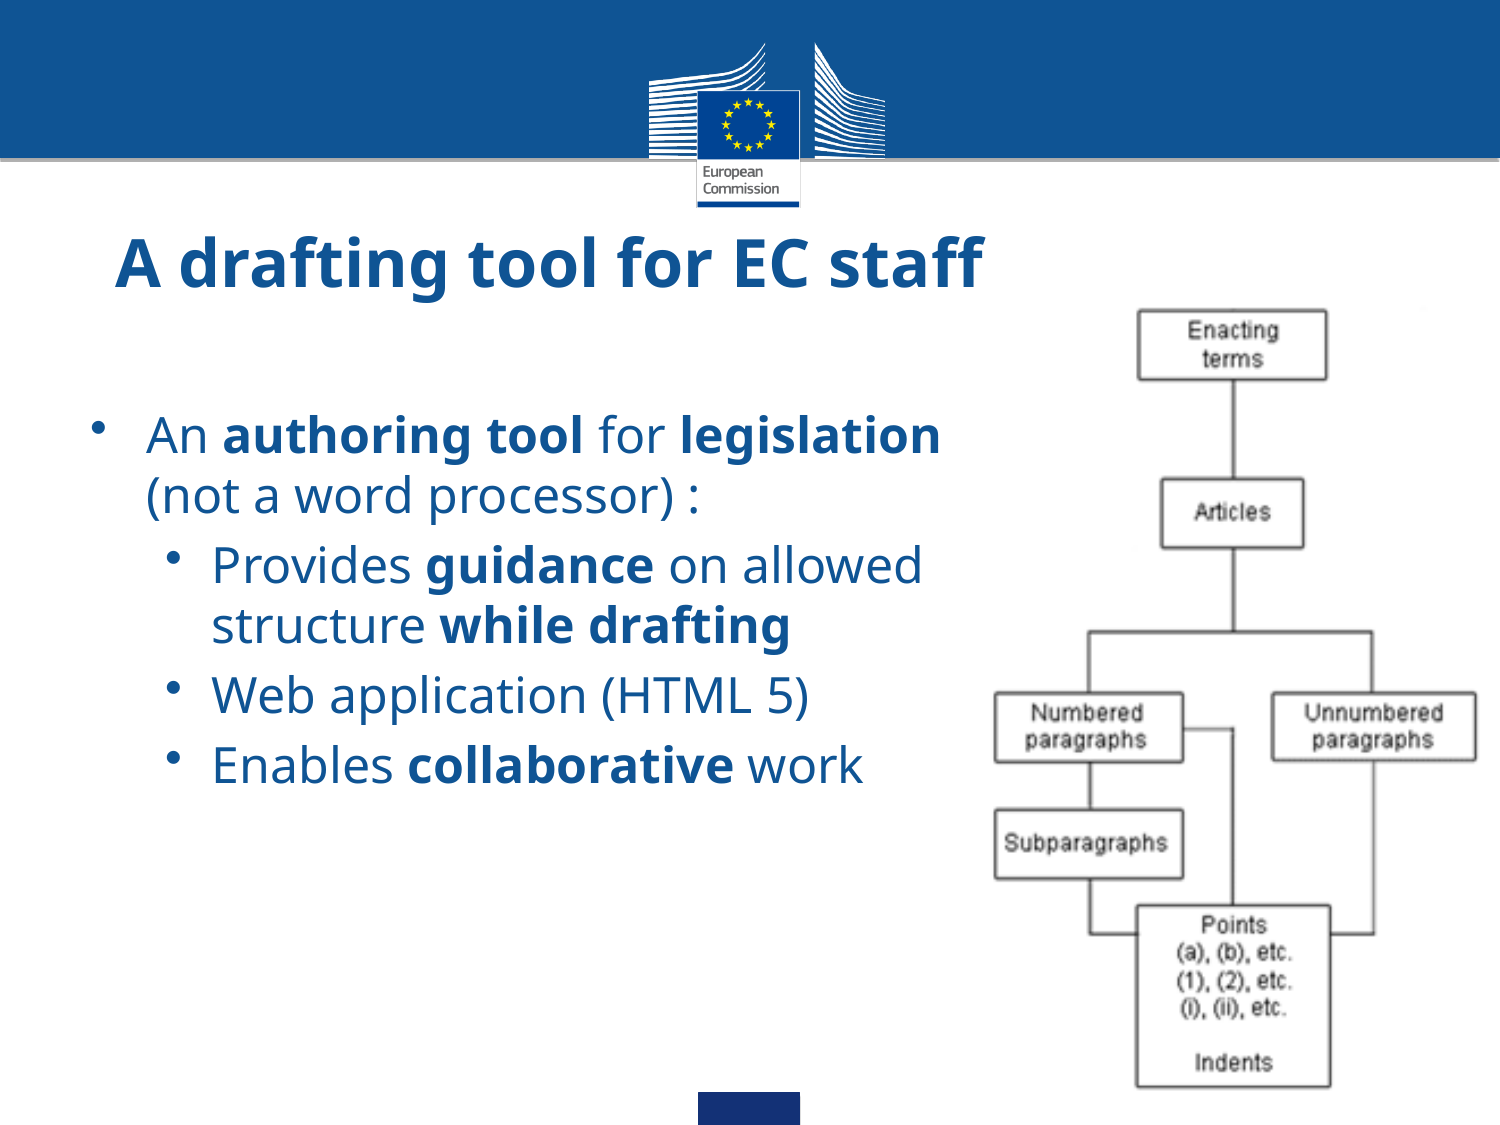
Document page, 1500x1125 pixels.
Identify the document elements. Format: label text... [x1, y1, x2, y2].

list An authoring tool for legislation (not a word processor) : Provides guidance on allowed structure while drafting Web application (HTML 5) Enables collaborative work [75, 326, 974, 1035]
picture [974, 293, 1500, 1102]
title A drafting tool for EC staff [100, 184, 1451, 326]
picture [649, 42, 885, 184]
